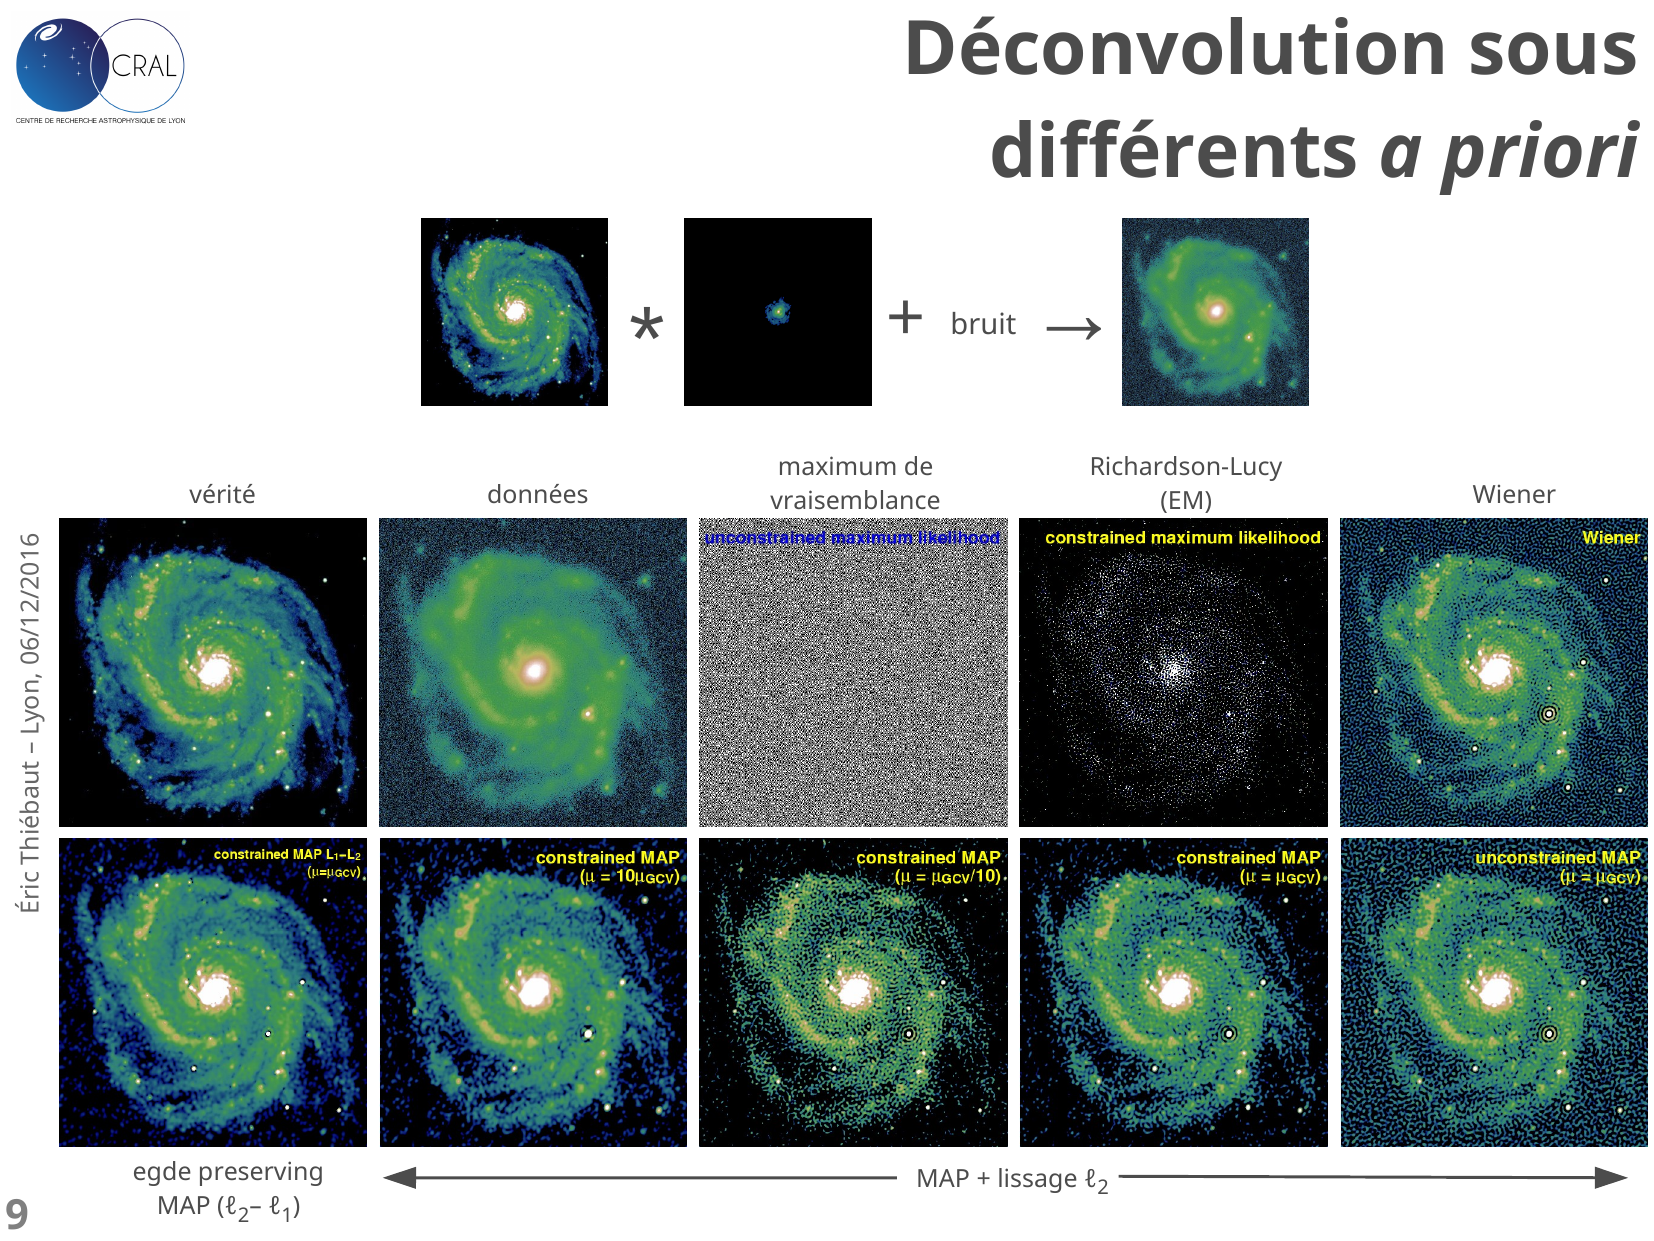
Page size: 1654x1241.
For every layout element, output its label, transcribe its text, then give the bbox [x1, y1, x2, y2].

picture [379, 838, 687, 1147]
text_box Richardson-Lucy (EM) [1074, 441, 1290, 513]
picture [1122, 218, 1309, 406]
text_box → [1013, 253, 1163, 372]
picture [699, 838, 1008, 1147]
text_box maximum de vraisemblance [755, 441, 949, 513]
picture [421, 218, 608, 406]
title Déconvolution sous différents a priori [284, 0, 1640, 194]
text_box MAP + lissage ℓ2 [901, 1152, 1116, 1203]
picture [11, 11, 190, 130]
picture [59, 518, 367, 827]
picture [699, 518, 1008, 827]
text_box vérité [174, 469, 271, 513]
picture [1019, 838, 1328, 1147]
text_box bruit [935, 295, 1031, 344]
picture [59, 838, 367, 1147]
text_box egde preserving MAP (ℓ2– ℓ1) [117, 1146, 333, 1225]
text_box + [871, 271, 941, 362]
picture [684, 218, 872, 406]
text_box données [472, 469, 600, 513]
picture [1340, 518, 1648, 827]
text_box Wiener [1458, 469, 1570, 513]
text_box * [614, 279, 681, 398]
picture [379, 518, 687, 827]
picture [1340, 838, 1648, 1147]
picture [1019, 518, 1328, 827]
